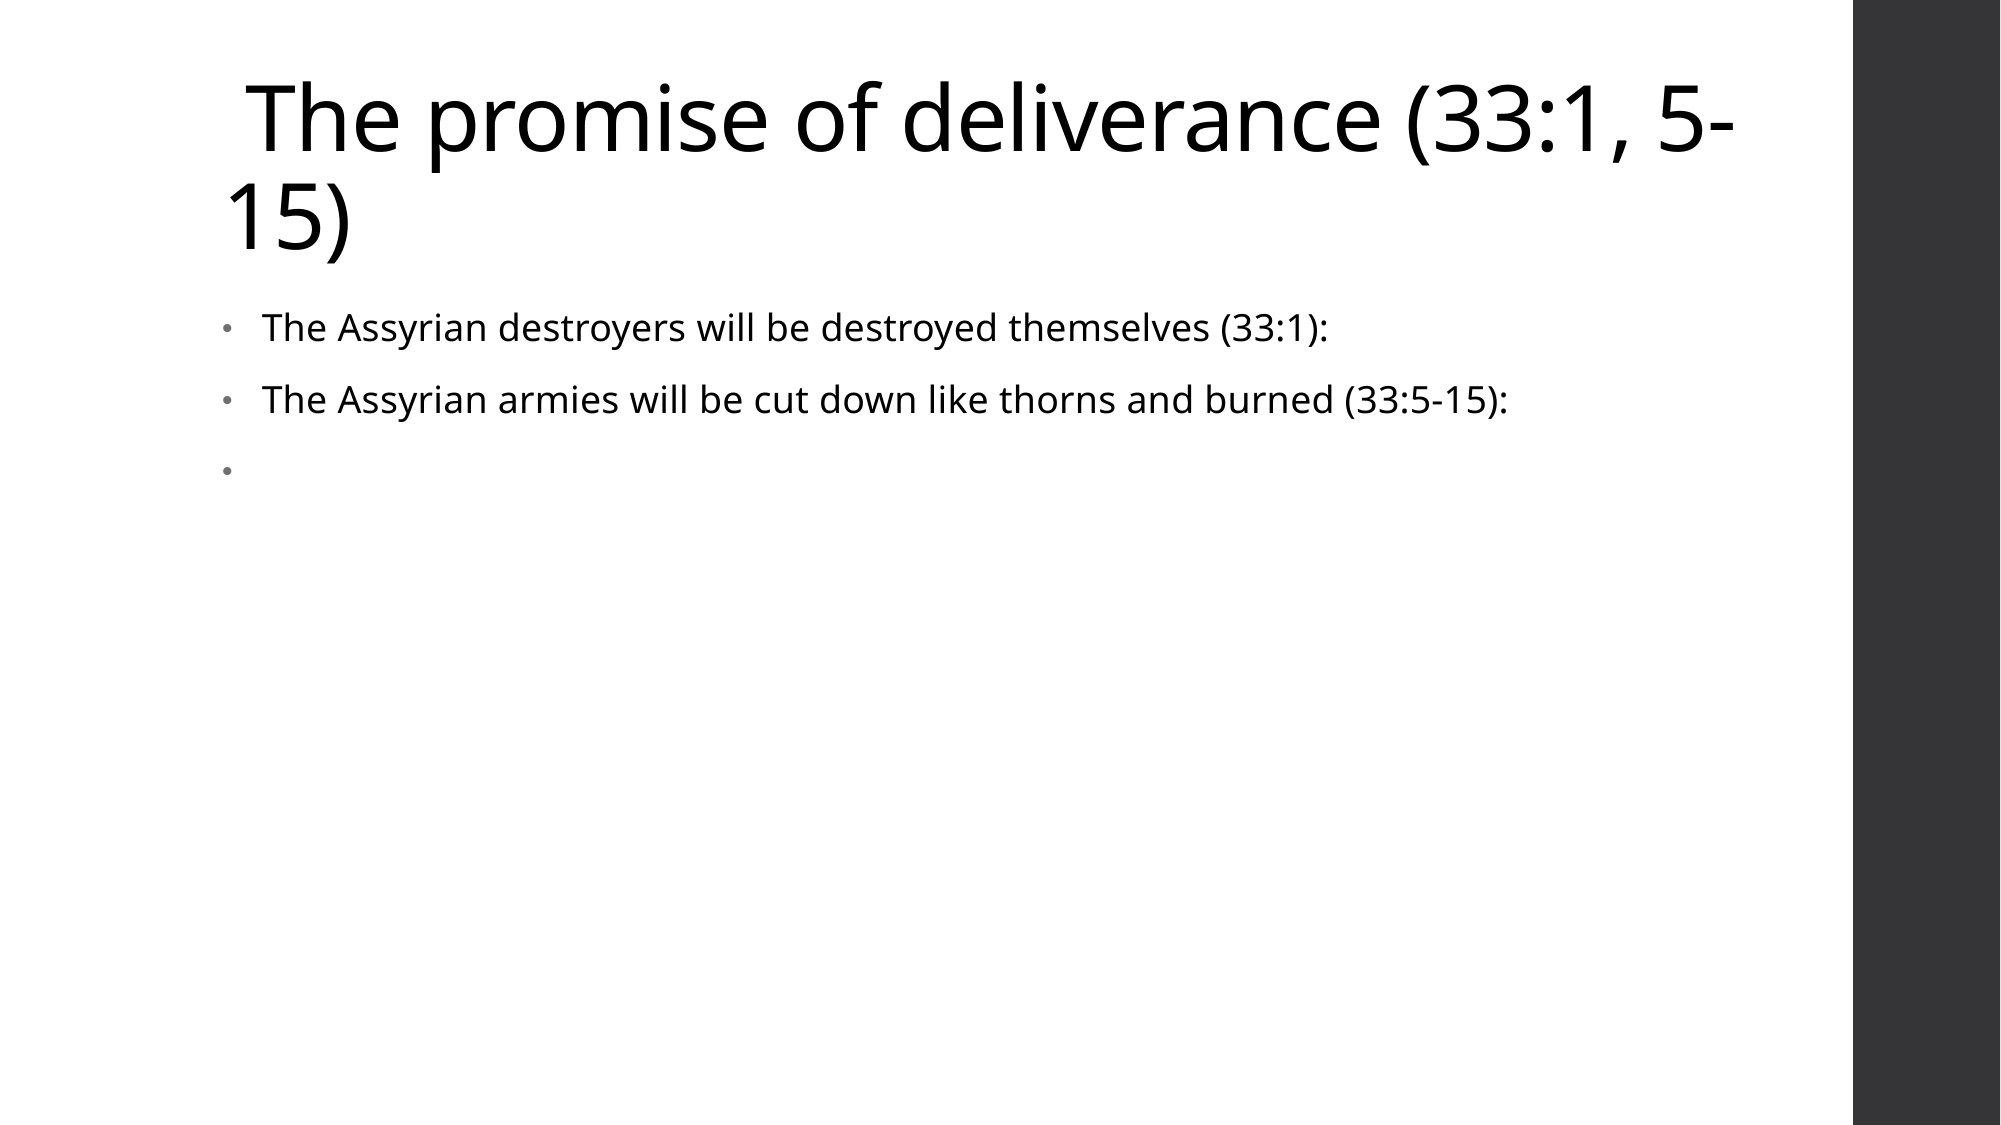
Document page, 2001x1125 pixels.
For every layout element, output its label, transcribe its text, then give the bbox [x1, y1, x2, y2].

list The Assyrian destroyers will be destroyed themselves (33:1): The Assyrian armies will be cut down like thorns and burned (33:5-15): [206, 299, 1617, 1014]
title The promise of deliverance (33:1, 5-15) [206, 60, 1797, 278]
